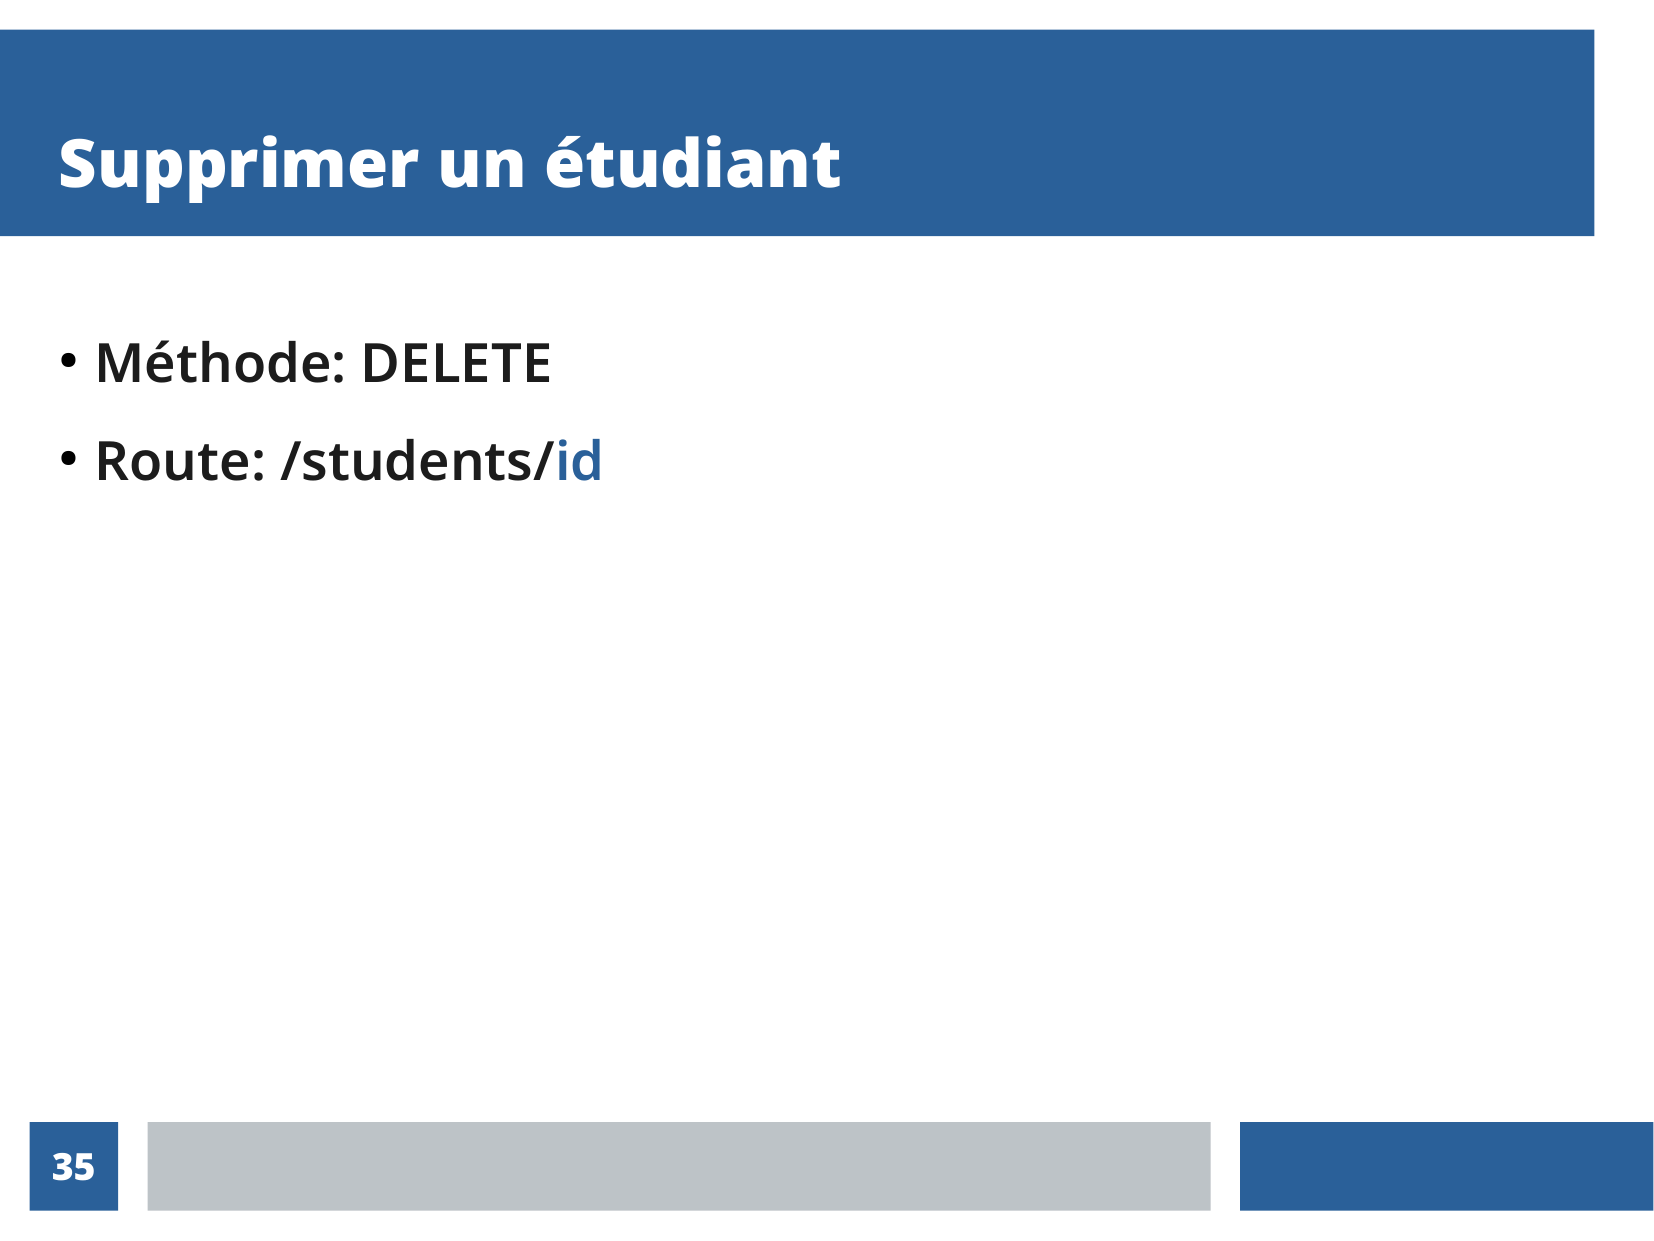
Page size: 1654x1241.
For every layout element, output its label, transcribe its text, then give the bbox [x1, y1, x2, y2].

title Supprimer un étudiant [59, 59, 1595, 207]
list Méthode: DELETE Route: /students/id [59, 324, 1565, 1093]
